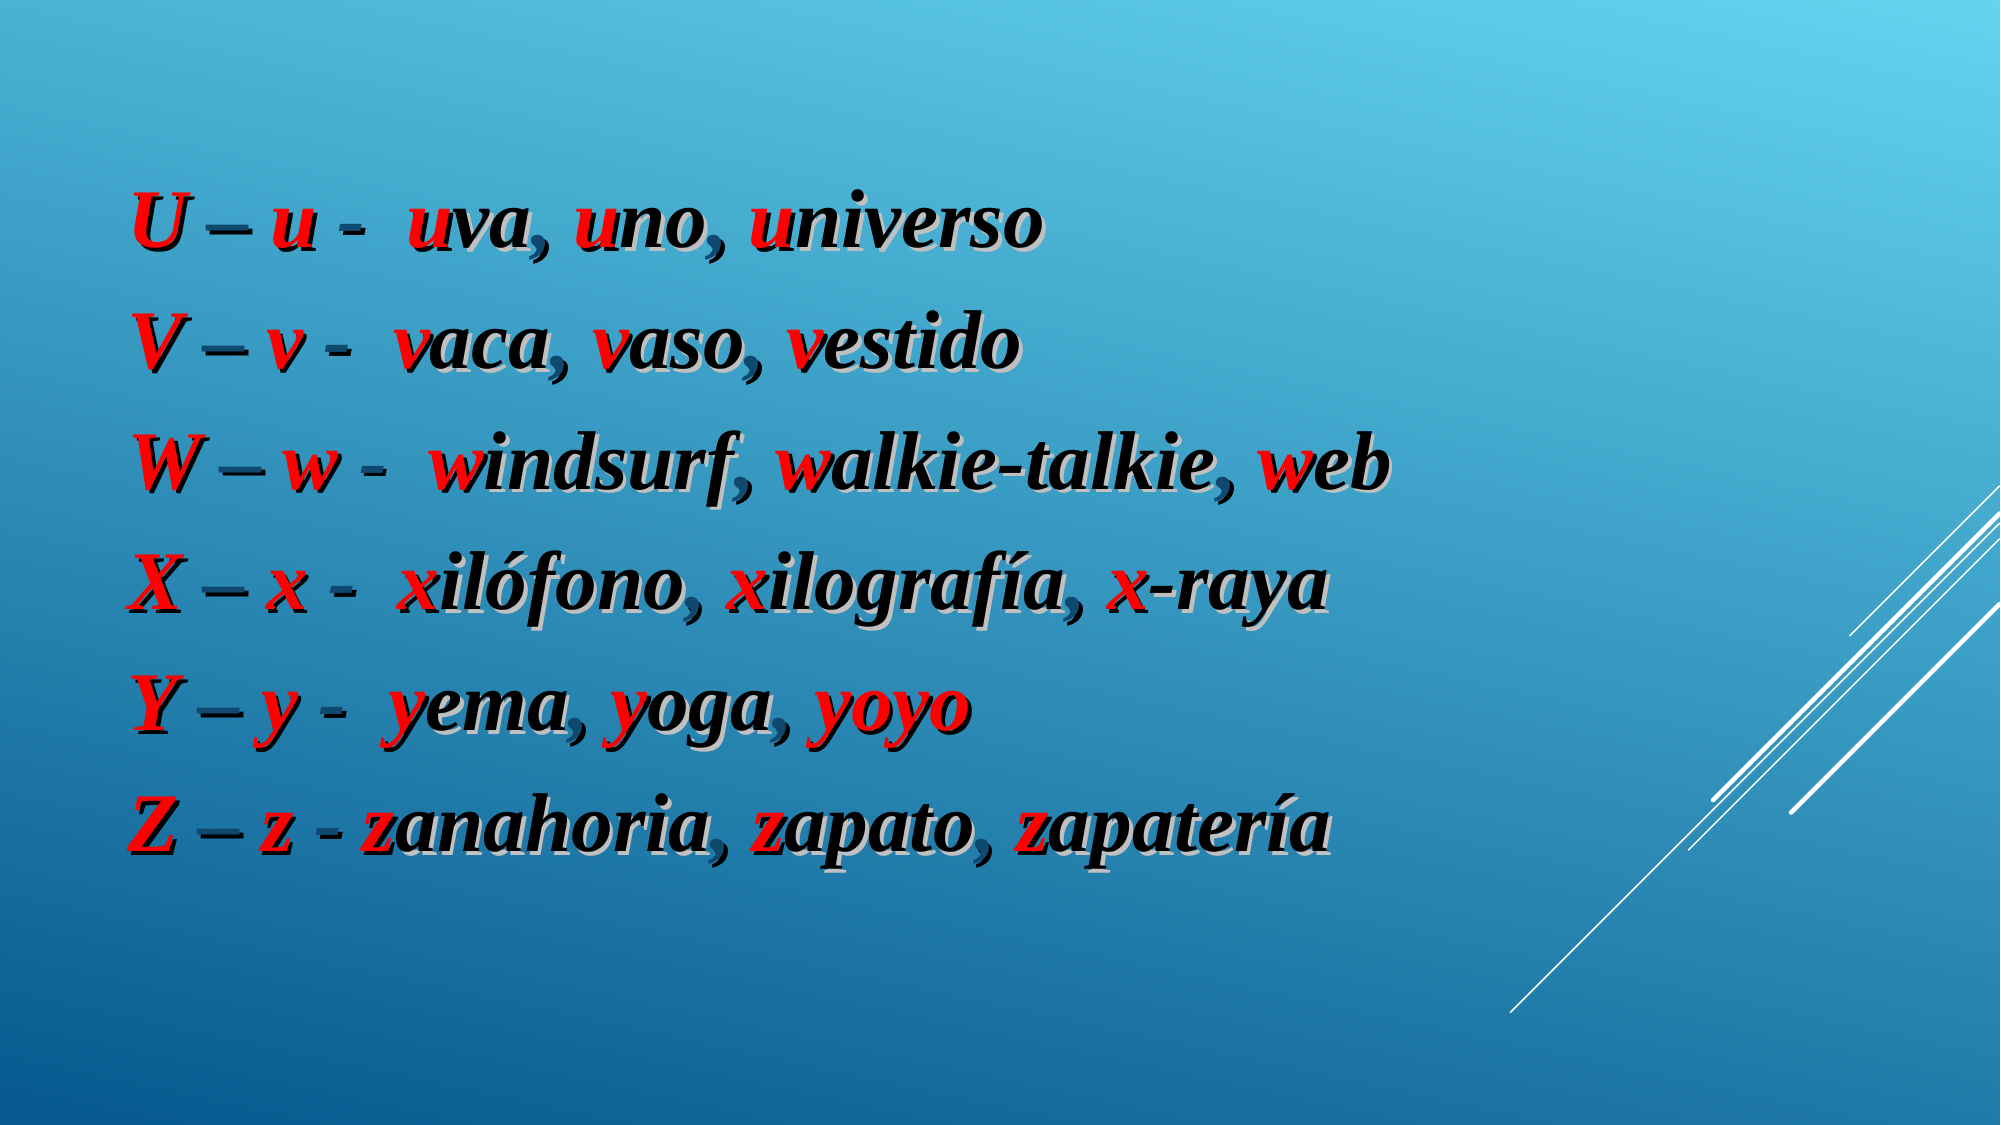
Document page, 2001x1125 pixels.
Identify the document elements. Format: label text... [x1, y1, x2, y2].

list U – u - uva, uno, universo V – v - vaca, vaso, vestido W – w - windsurf, walkie-talkie, web X – x - xilófono, xilografía, x-raya Y – y - yema, yoga, yoyo Z – z - zanahoria, zapato, zapatería [112, 112, 1857, 921]
